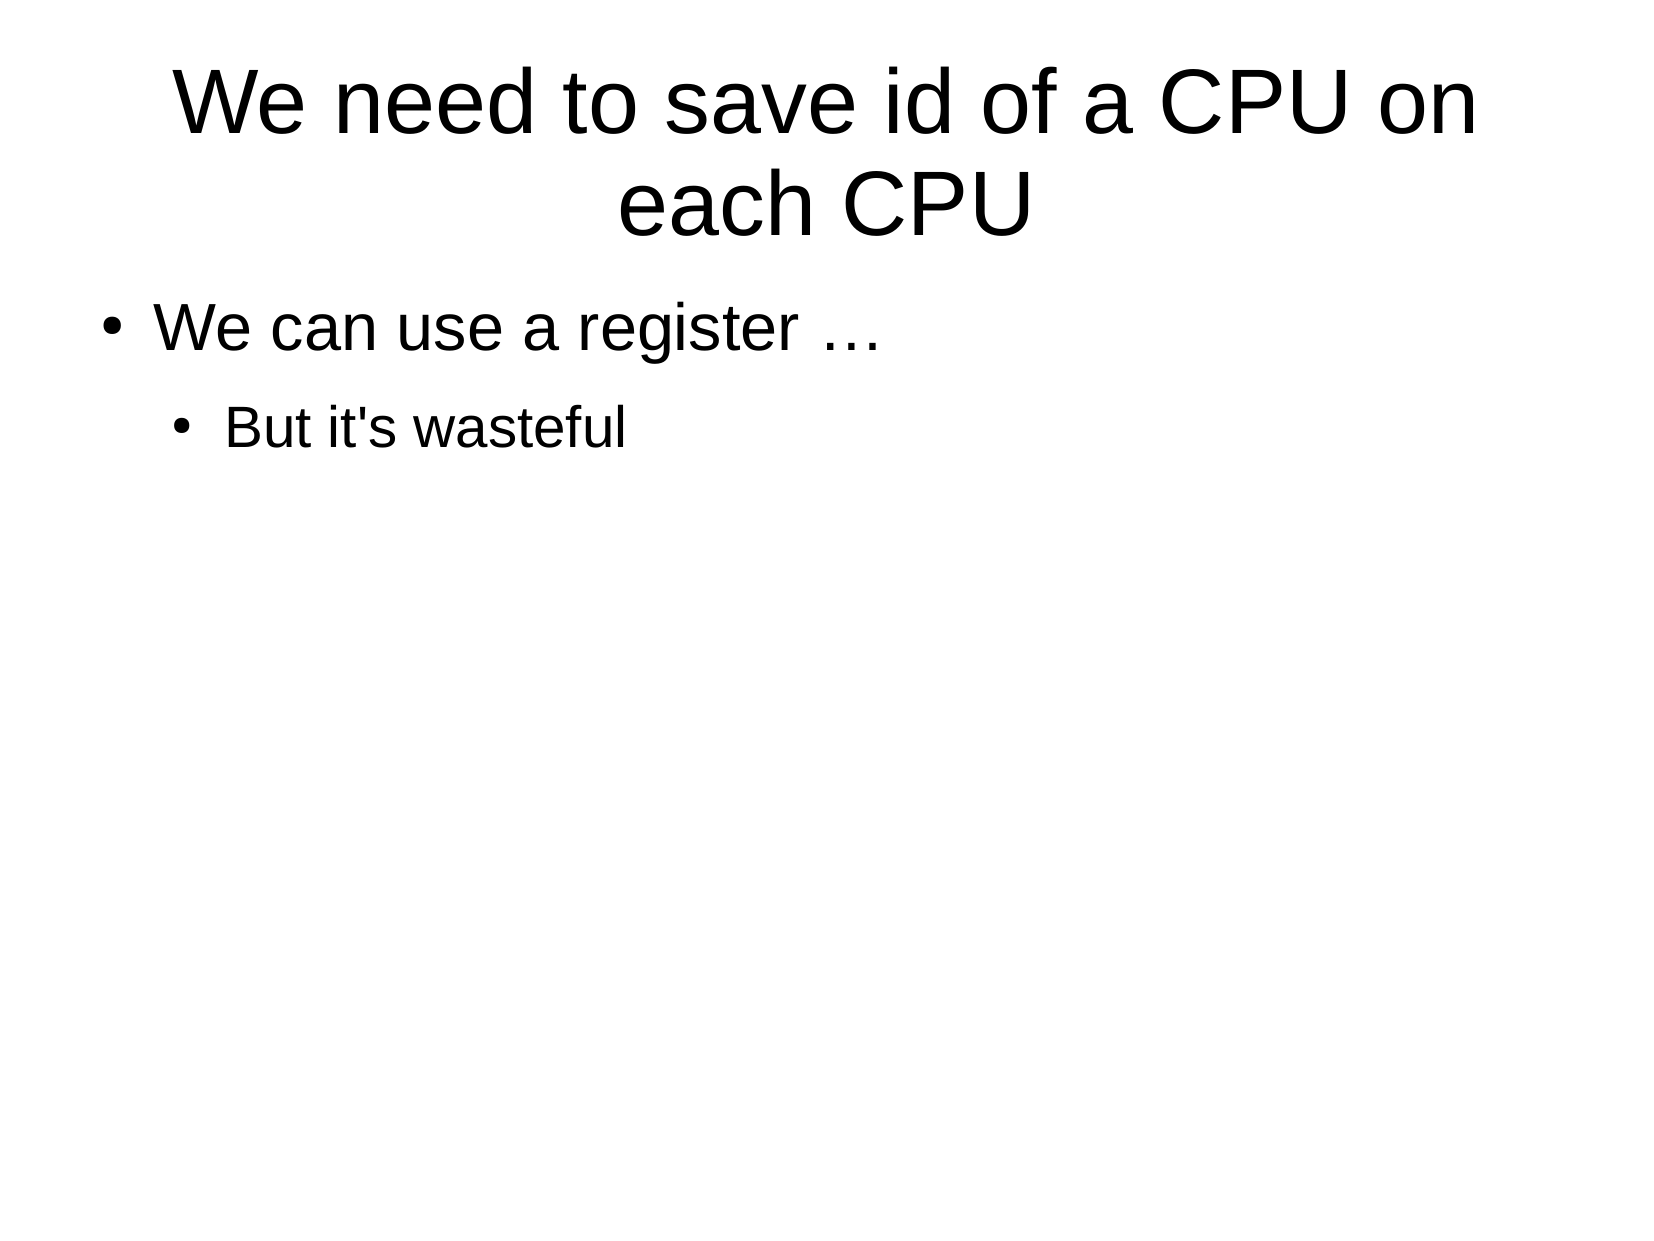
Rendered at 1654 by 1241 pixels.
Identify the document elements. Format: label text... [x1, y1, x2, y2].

list We can use a register … But it's wasteful [82, 290, 1571, 1010]
title We need to save id of a CPU on each CPU [82, 49, 1571, 257]
